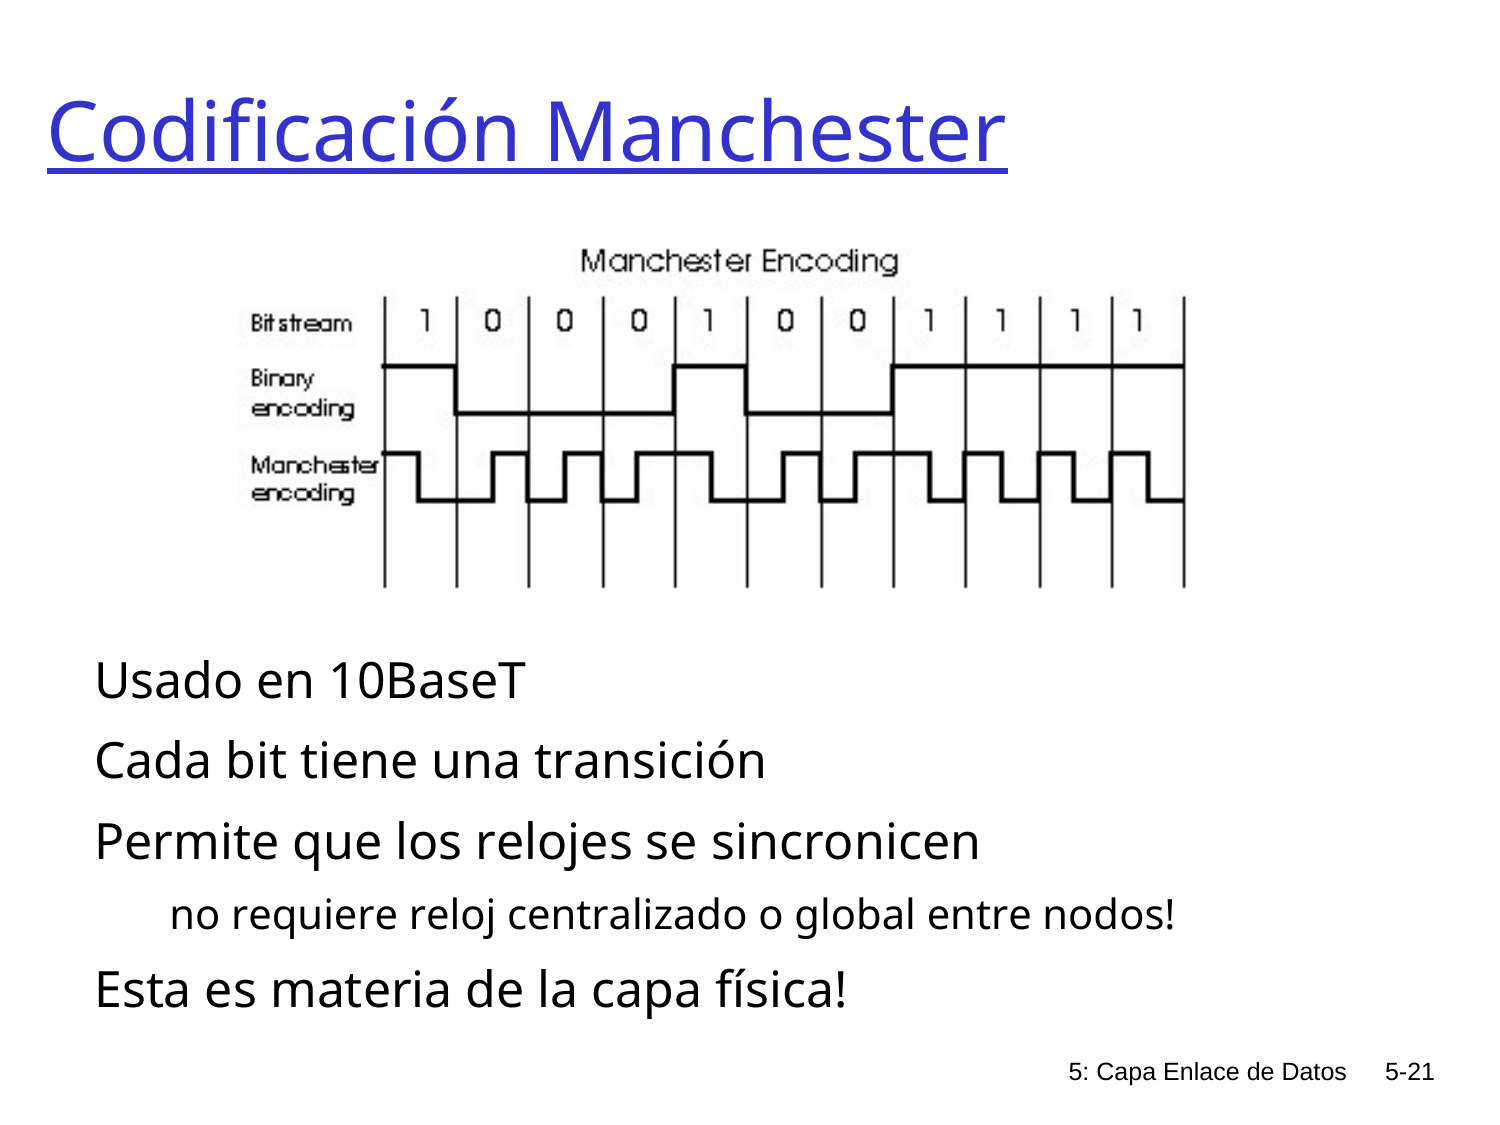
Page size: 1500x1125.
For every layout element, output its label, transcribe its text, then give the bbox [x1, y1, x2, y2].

list Usado en 10BaseT Cada bit tiene una transición Permite que los relojes se sincronicen no requiere reloj centralizado o global entre nodos! Esta es materia de la capa física! [79, 636, 1355, 1037]
picture [238, 230, 1196, 611]
title Codificación Manchester [32, 35, 1308, 224]
